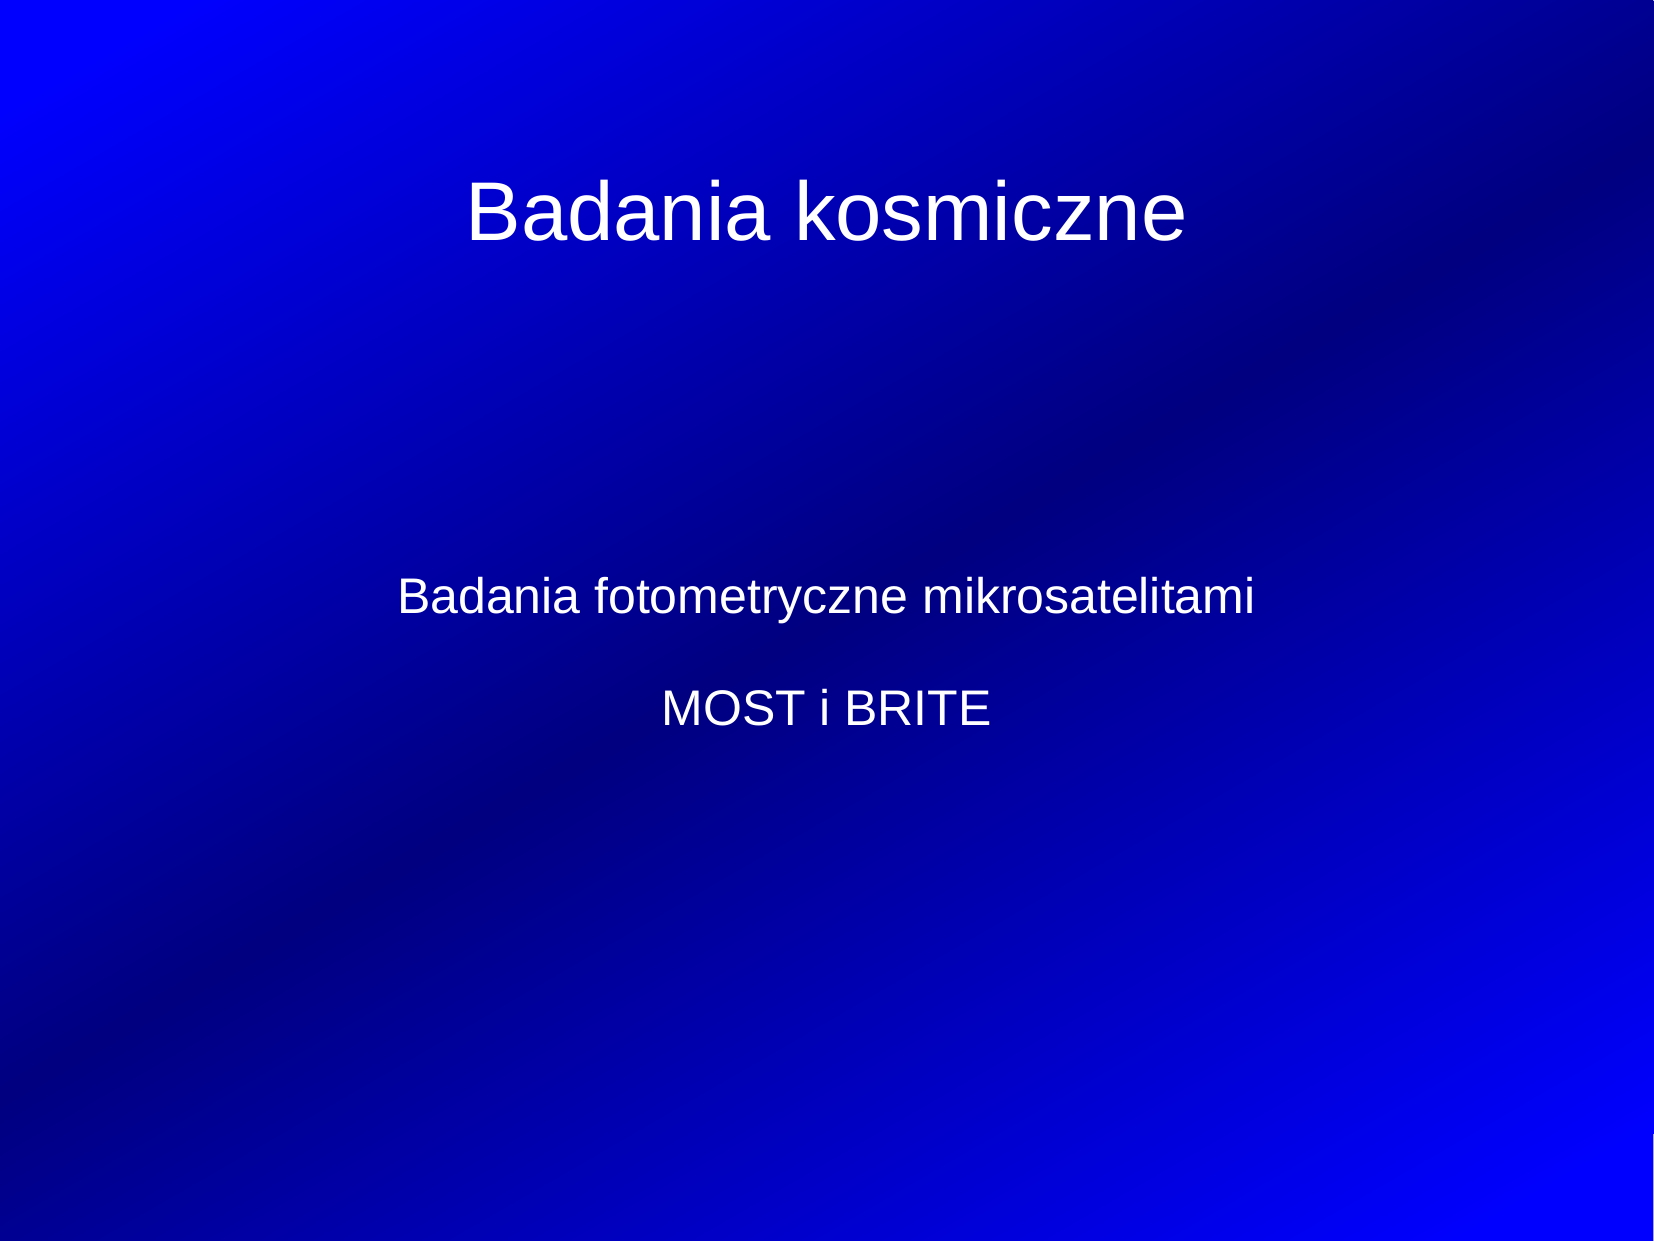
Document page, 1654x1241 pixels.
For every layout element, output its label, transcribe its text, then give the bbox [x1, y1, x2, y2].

text_box Badania kosmiczne [450, 157, 1203, 266]
text_box Badania fotometryczne mikrosatelitami MOST i BRITE [382, 561, 1271, 745]
